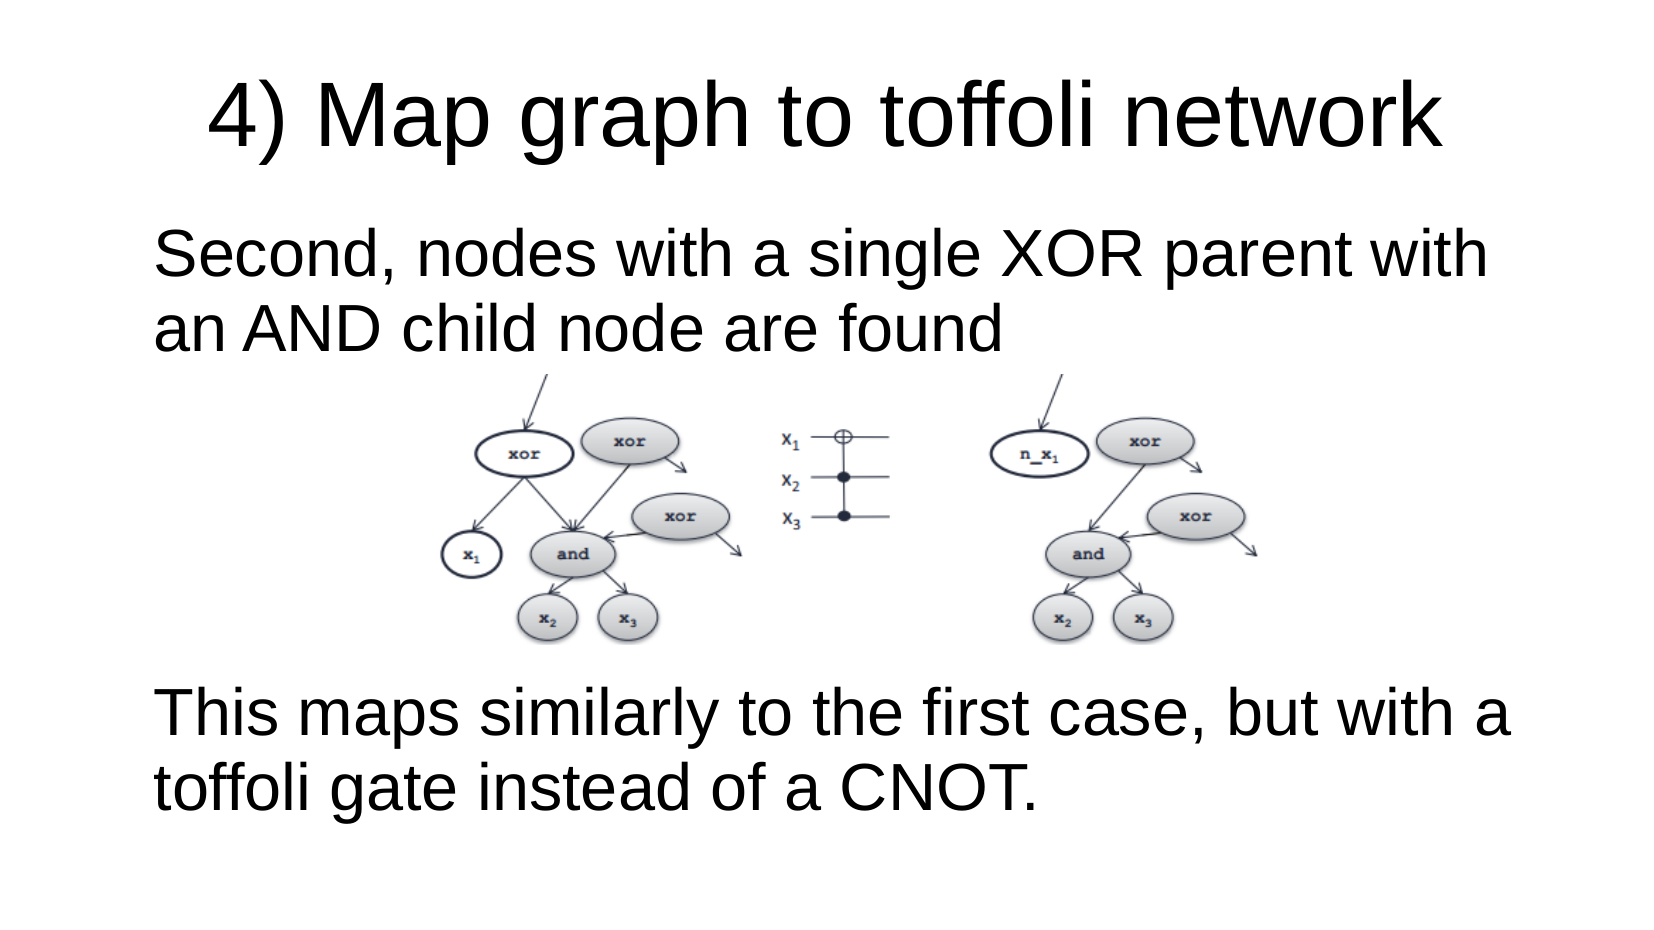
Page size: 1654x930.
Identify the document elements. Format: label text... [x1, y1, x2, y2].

list Second, nodes with a single XOR parent with an AND child node are found [82, 215, 1575, 426]
list This maps similarly to the first case, but with a toffoli gate instead of a CNOT. [82, 674, 1575, 885]
title 4) Map graph to toffoli network [82, 37, 1571, 193]
picture [299, 374, 1406, 645]
